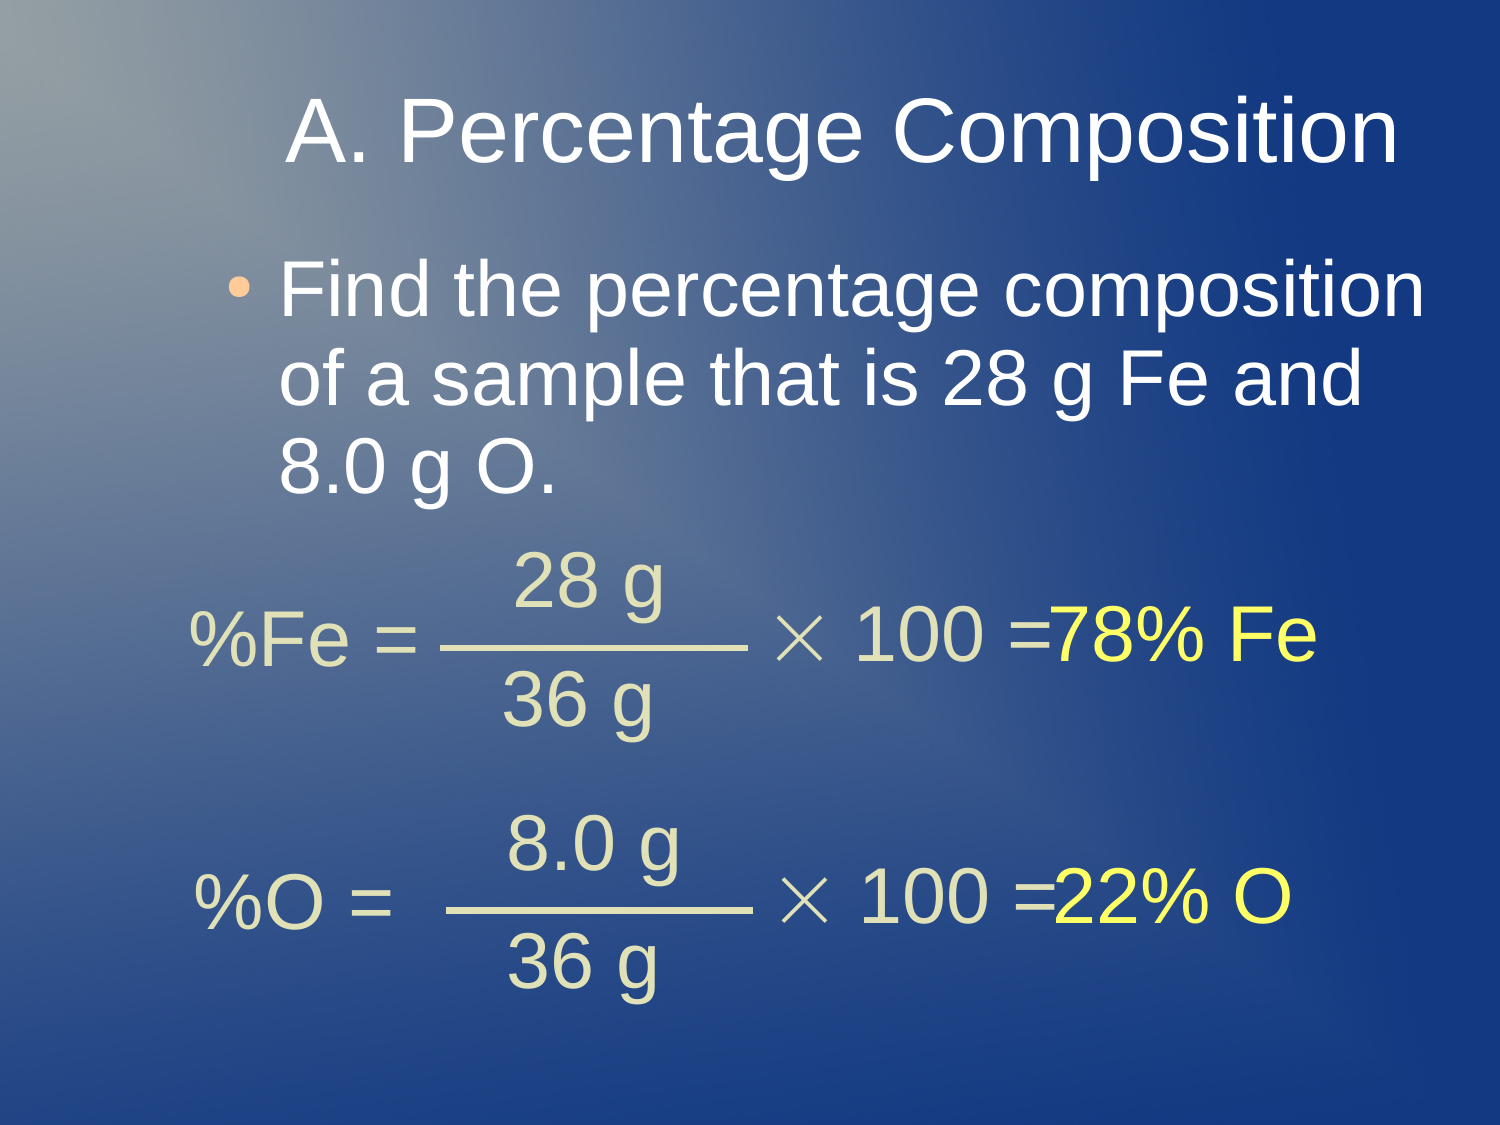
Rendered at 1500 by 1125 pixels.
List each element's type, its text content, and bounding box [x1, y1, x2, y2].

title A. Percentage Composition [187, 37, 1500, 225]
text_box %Fe = [173, 587, 442, 718]
text_box 28 g 36 g [448, 651, 731, 777]
text_box 8.0 g 36 g [454, 790, 736, 907]
text_box 28 g 36 g [567, 593, 589, 603]
text_box  100 = [759, 844, 1037, 974]
text_box  100 = [753, 593, 1032, 712]
picture [0, 0, 1500, 1125]
text_box 78% Fe [1032, 581, 1495, 712]
text_box 28 g 36 g [633, 593, 653, 602]
text_box 8.0 g 36 g [454, 914, 736, 1039]
list Find the percentage composition of a sample that is 28 g Fe and 8.0 g O. [192, 237, 1468, 593]
text_box %O = [179, 849, 447, 980]
text_box 22% O [1037, 844, 1500, 974]
text_box 28 g 36 g [448, 593, 731, 645]
